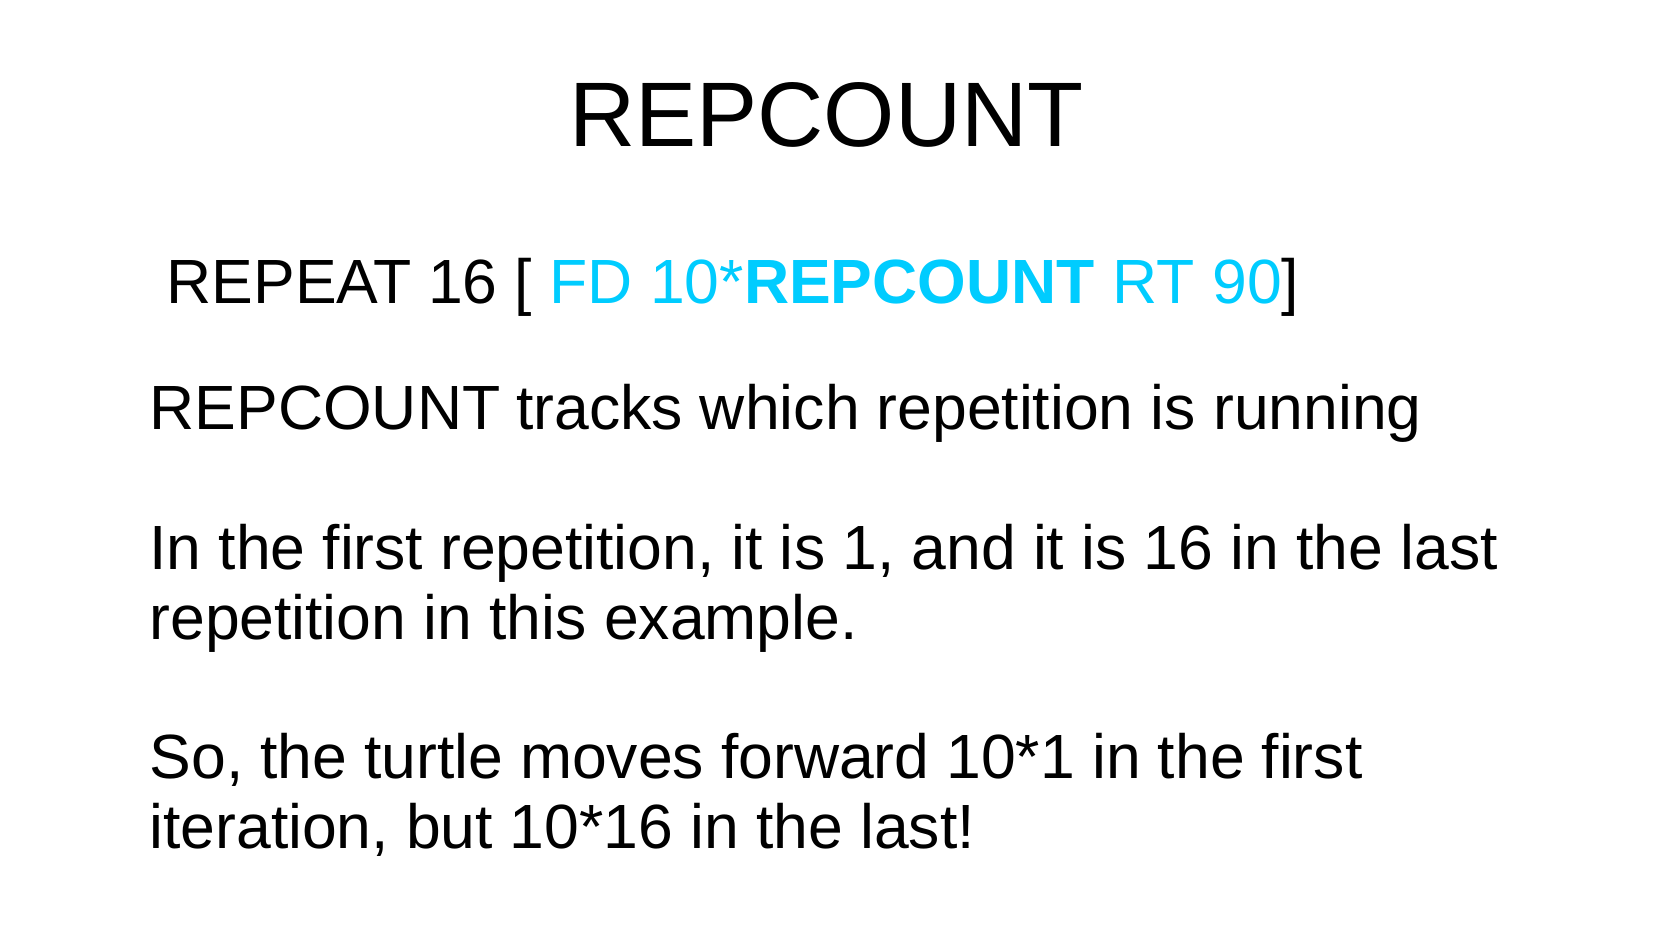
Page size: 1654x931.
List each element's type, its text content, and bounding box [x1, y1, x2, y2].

text_box REPEAT 16 [ FD 10*REPCOUNT RT 90] [151, 240, 1471, 325]
text_box REPCOUNT tracks which repetition is running In the first repetition, it is 1, and it is 16 in the last repetition in this example. So, the turtle moves forward 10*1 in the first iteration, but 10*16 in the last! [135, 366, 1561, 870]
title REPCOUNT [82, 37, 1571, 193]
